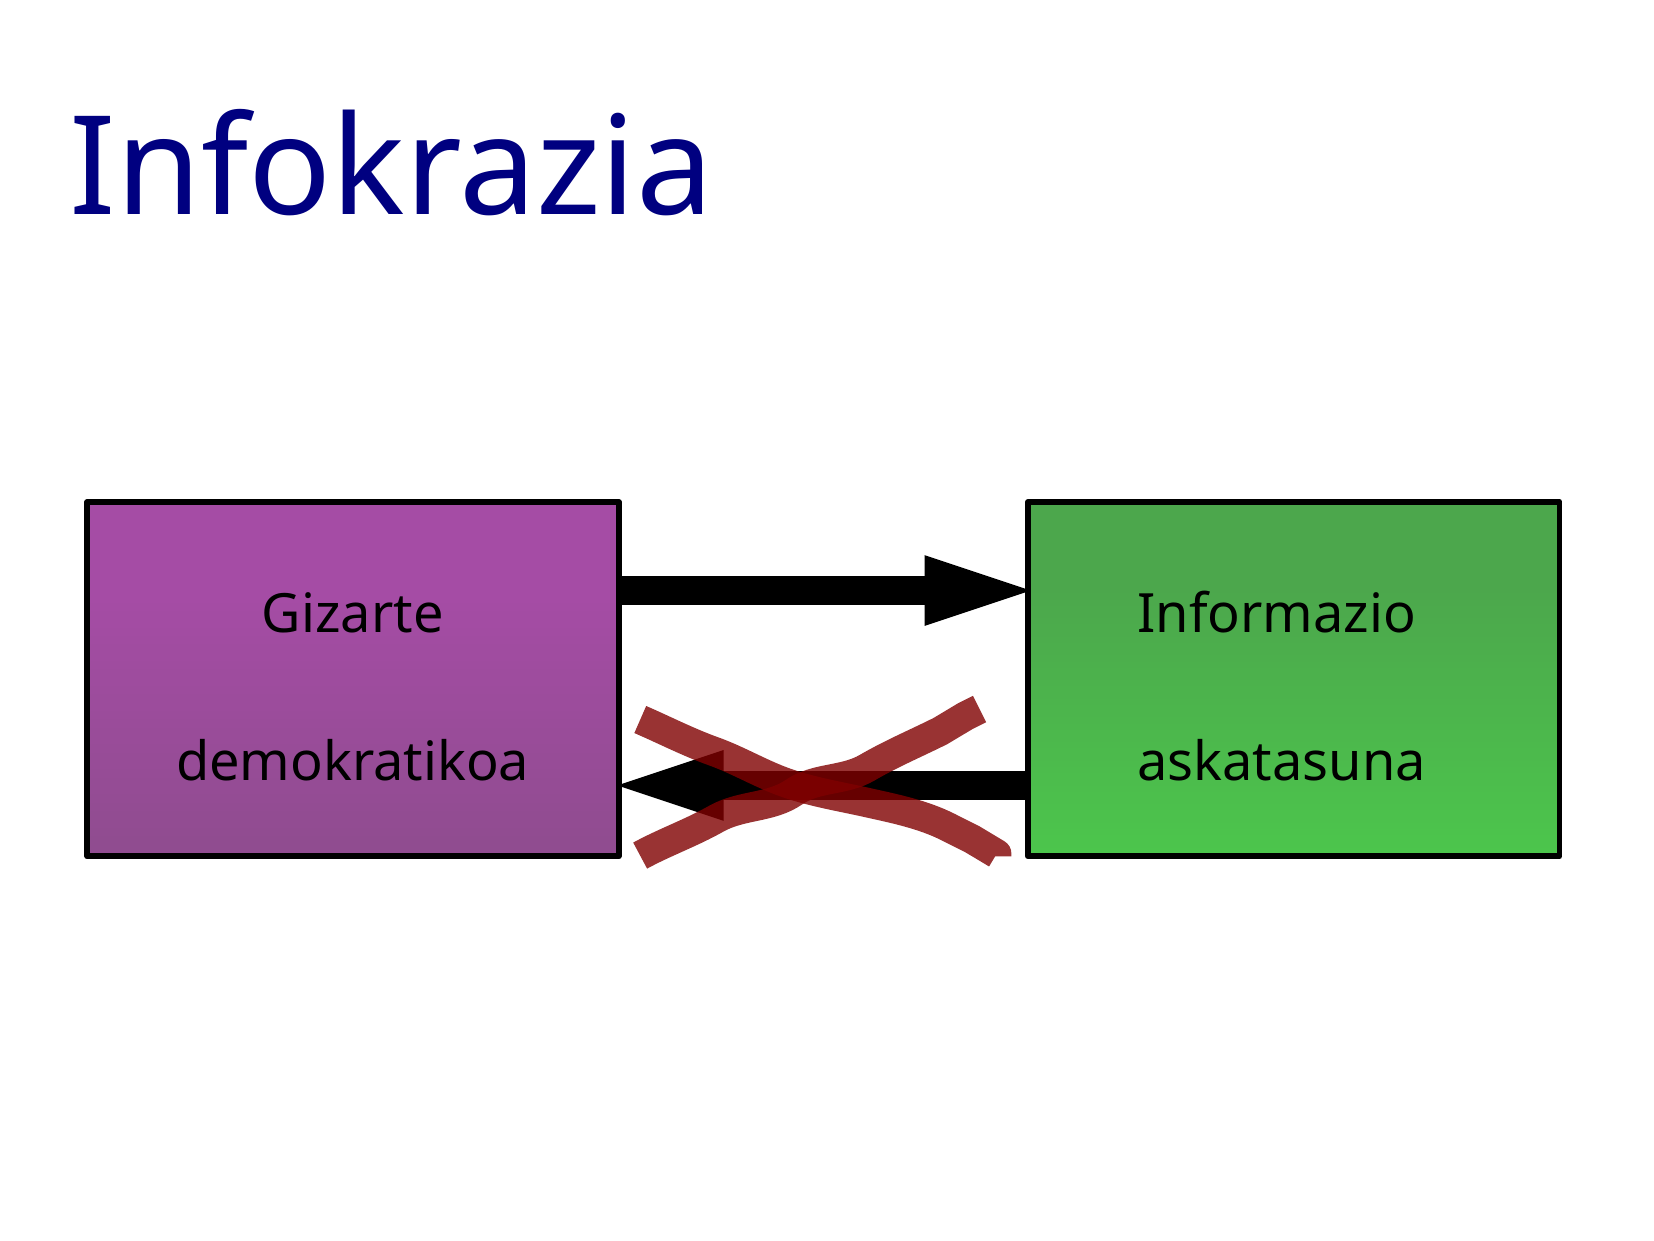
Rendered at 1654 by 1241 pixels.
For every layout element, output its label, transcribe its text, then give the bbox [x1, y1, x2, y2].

text_box Informazio askatasuna [1122, 566, 1489, 793]
text_box [87, 793, 619, 857]
text_box Gizarte demokratikoa [87, 567, 619, 793]
text_box [87, 501, 619, 567]
text_box Infokrazia [55, 59, 844, 237]
text_box [1027, 501, 1560, 857]
